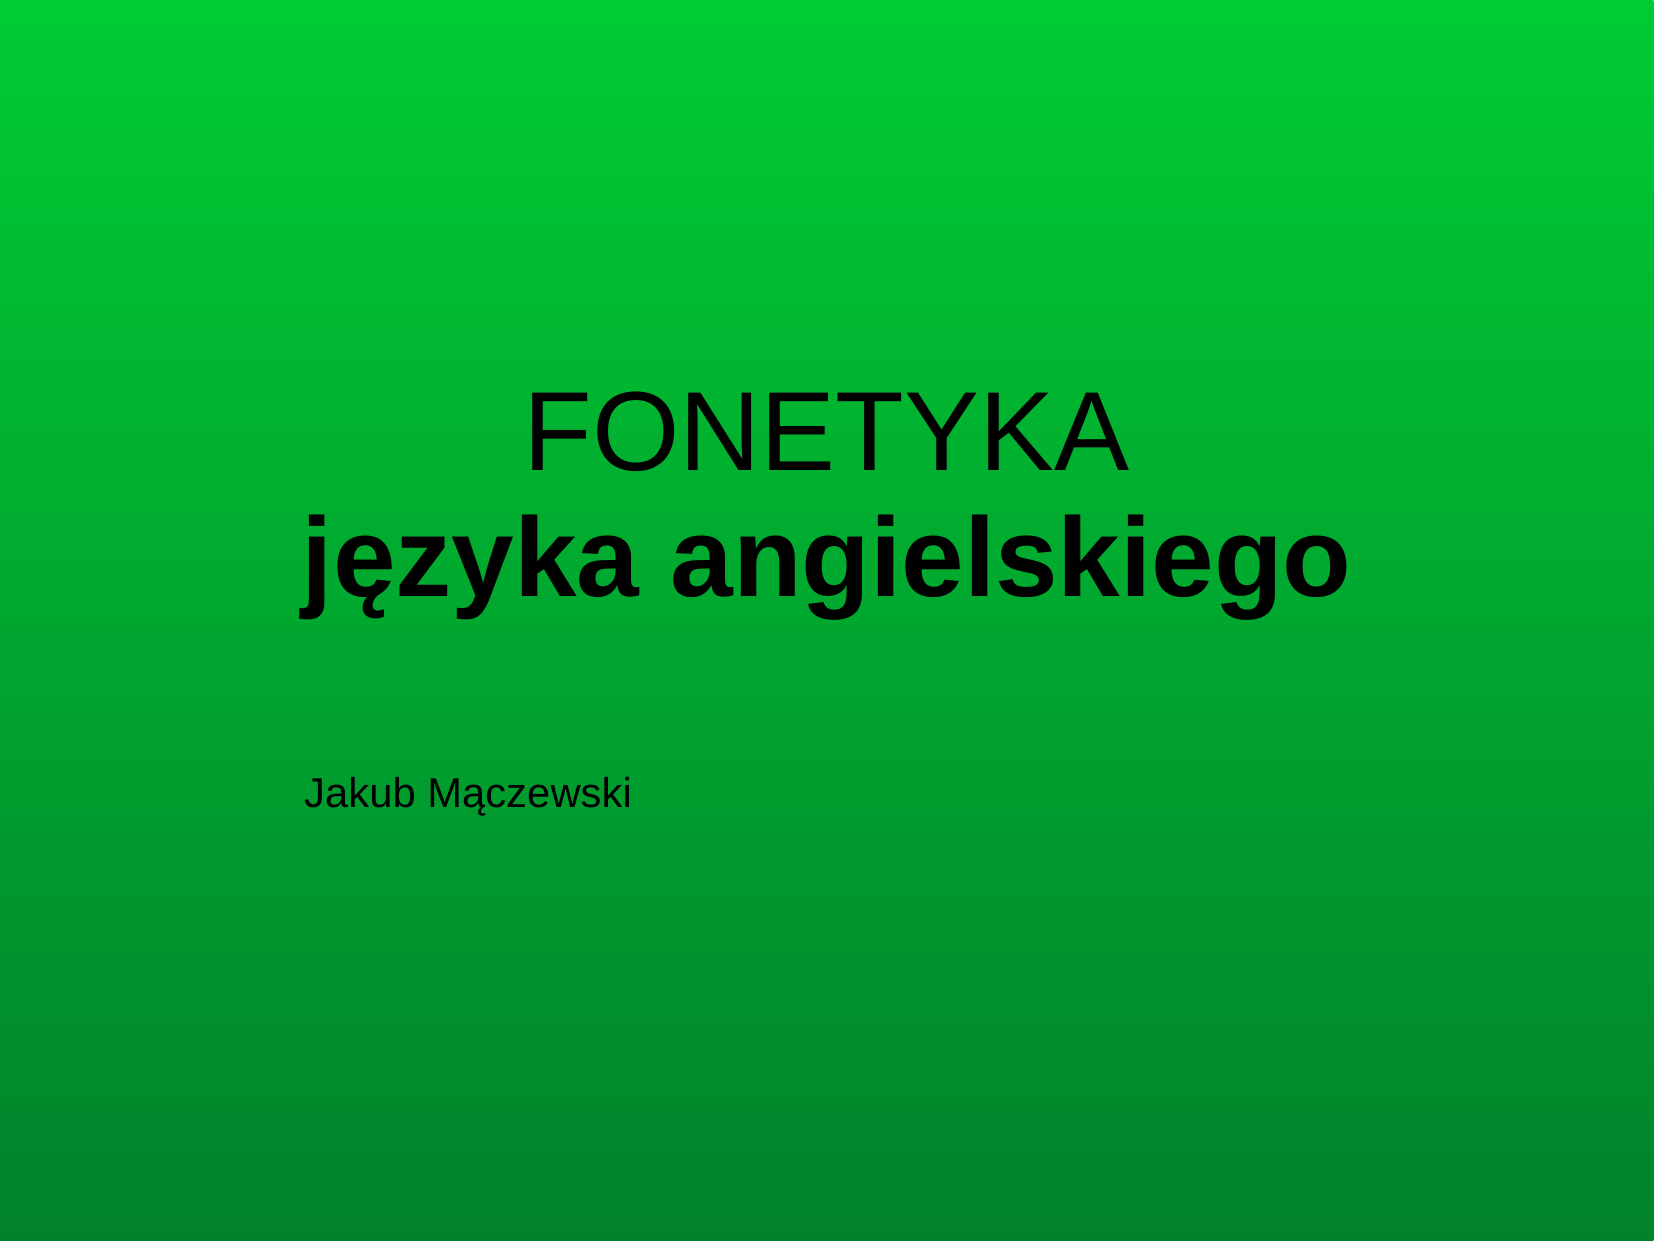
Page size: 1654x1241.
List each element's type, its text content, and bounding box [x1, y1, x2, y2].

subtitle FONETYKA języka angielskiego Jakub Mączewski [82, 62, 1571, 1123]
